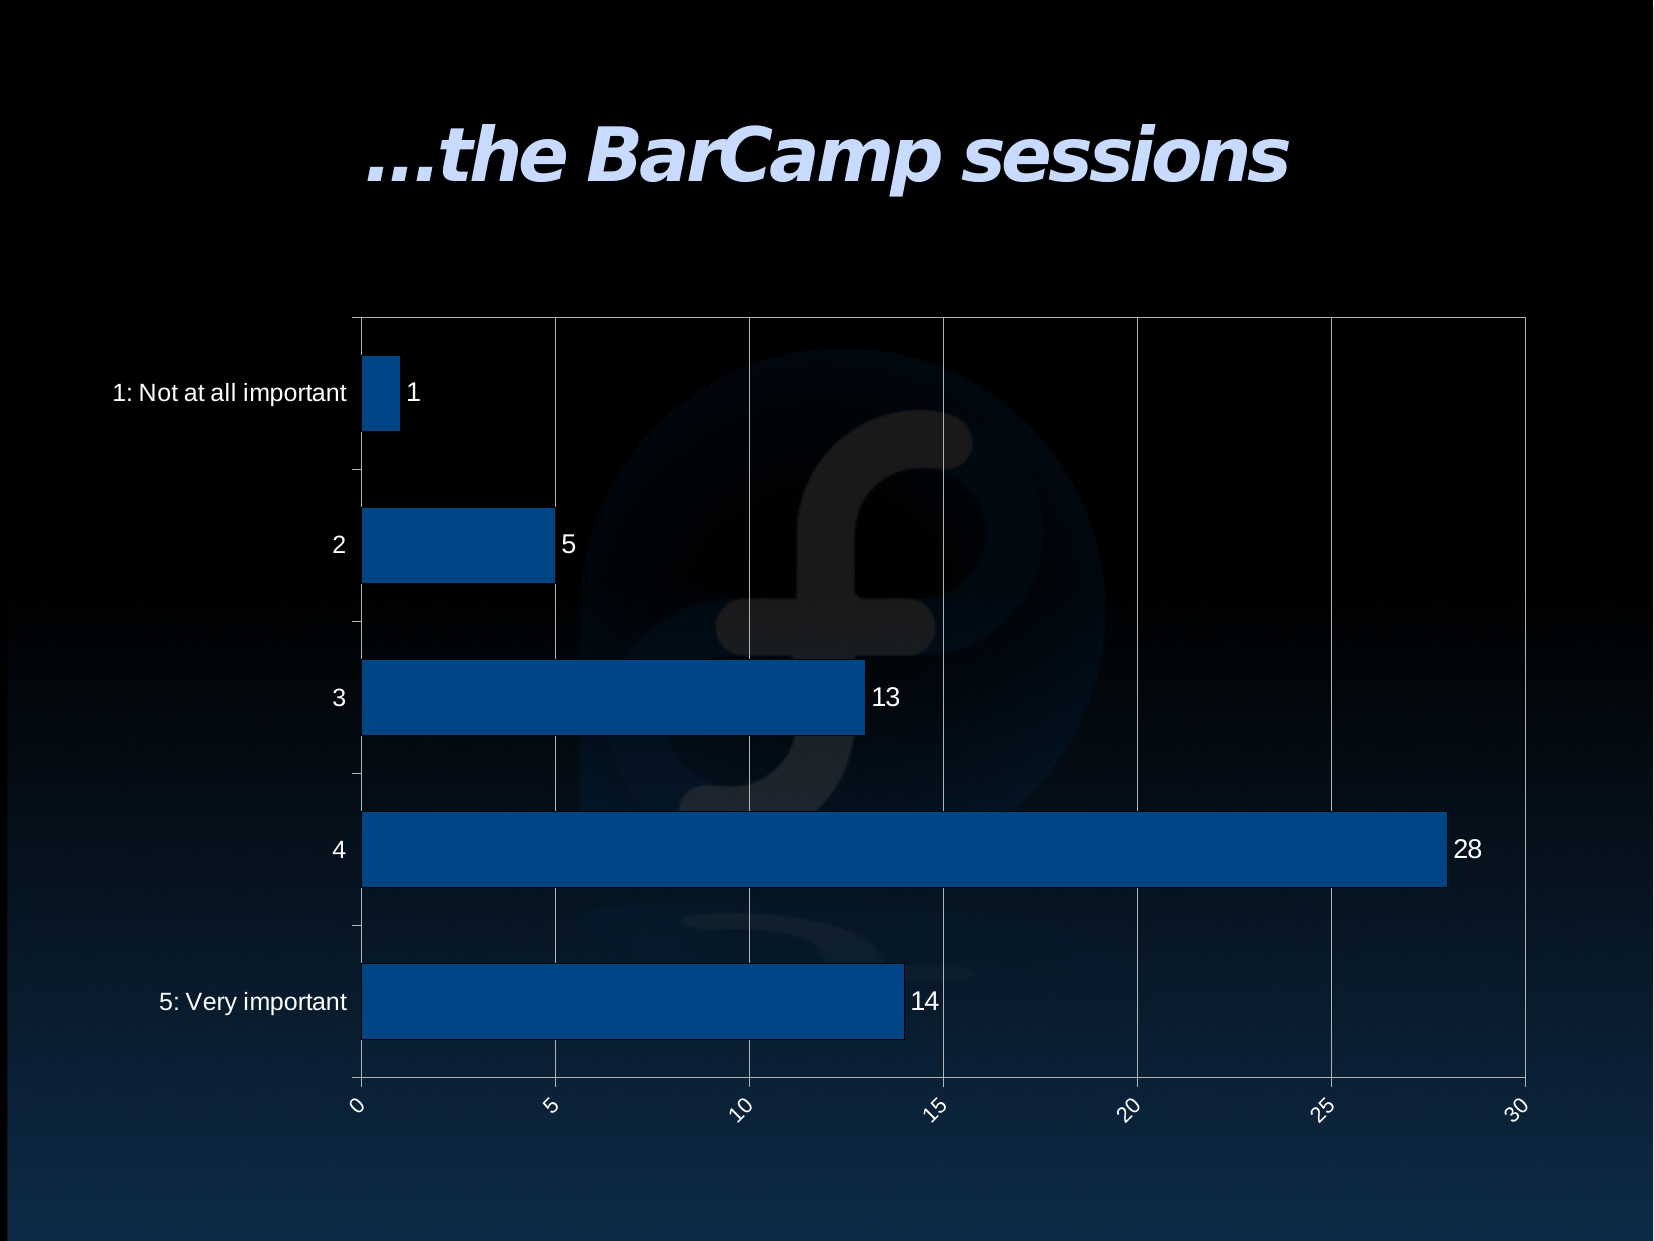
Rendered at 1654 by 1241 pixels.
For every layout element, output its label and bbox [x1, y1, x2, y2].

chart [361, 355, 401, 432]
picture [7, 6, 1654, 1241]
